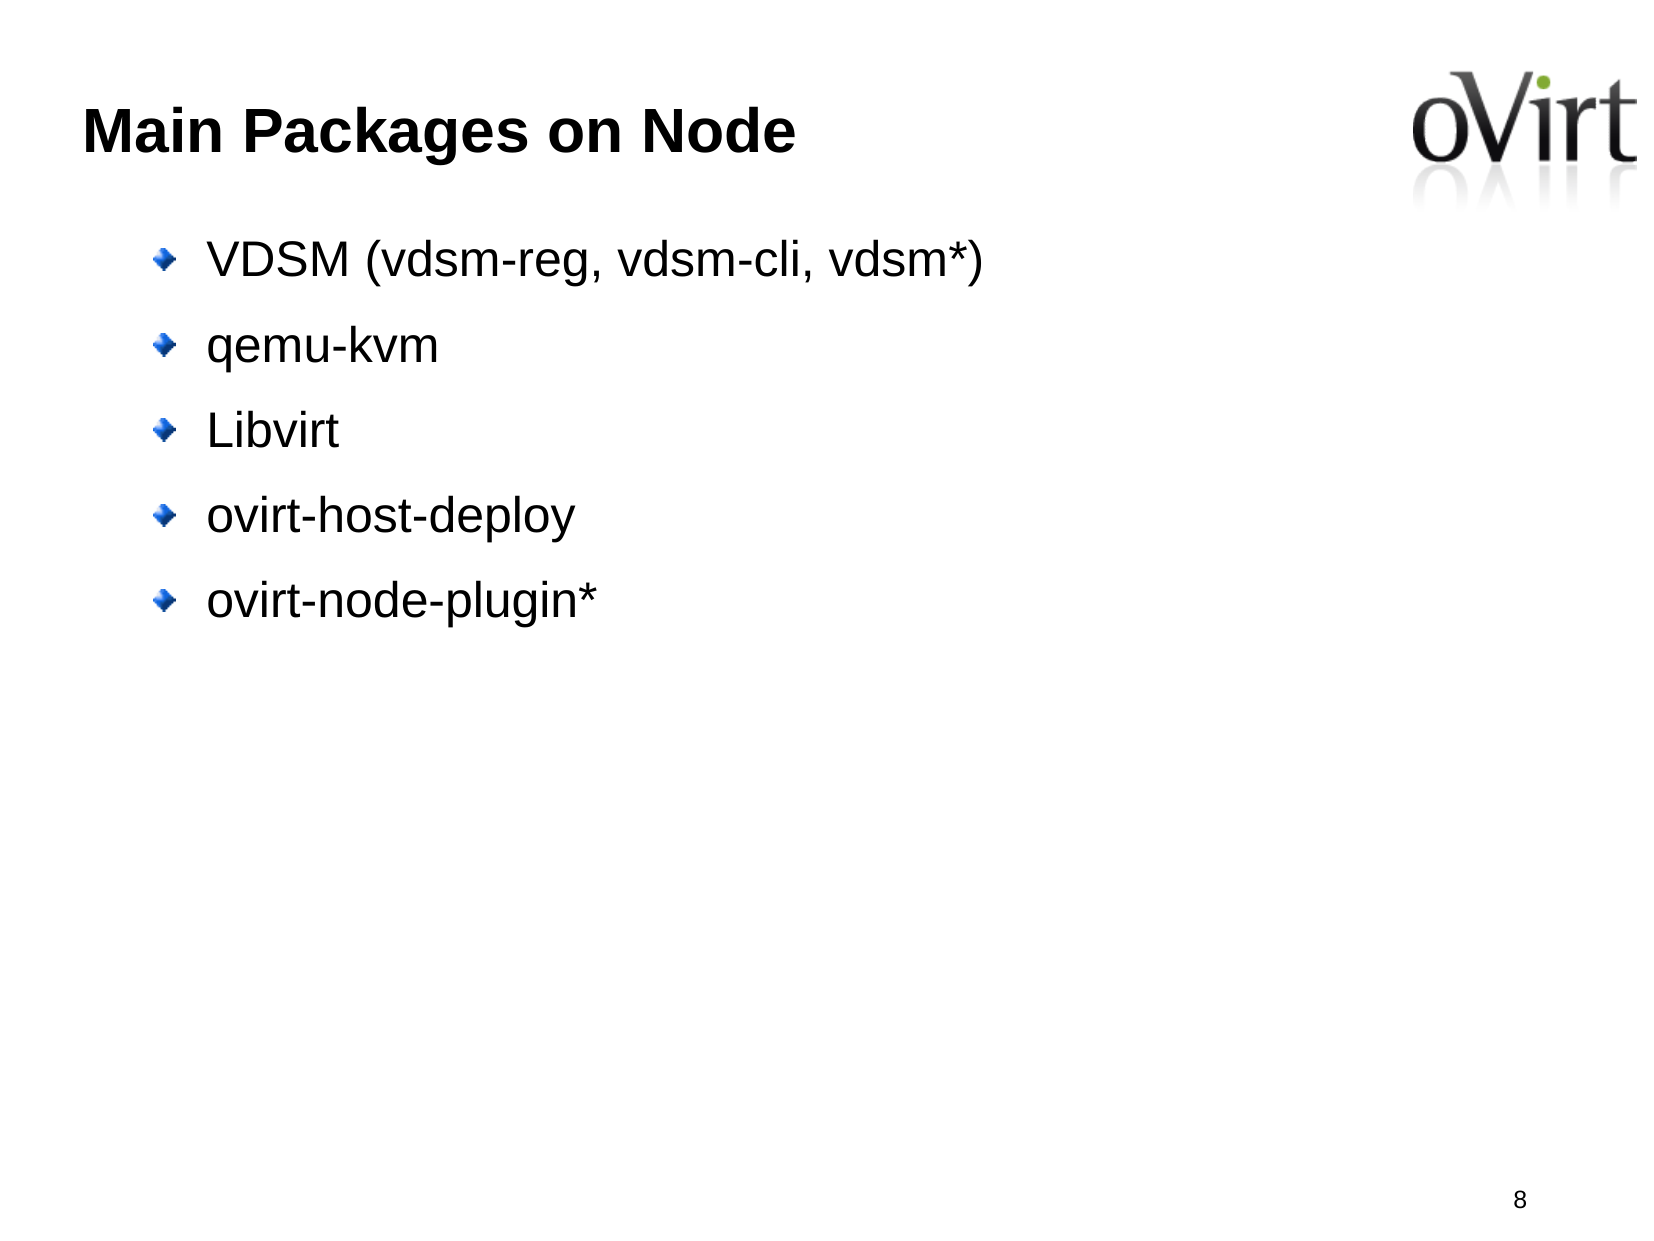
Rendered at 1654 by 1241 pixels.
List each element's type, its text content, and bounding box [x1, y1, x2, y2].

title Main Packages on Node [82, 37, 1303, 226]
picture [1413, 63, 1637, 212]
list VDSM (vdsm-reg, vdsm-cli, vdsm*) qemu-kvm Libvirt ovirt-host-deploy ovirt-node-plugin* [135, 231, 1606, 1026]
